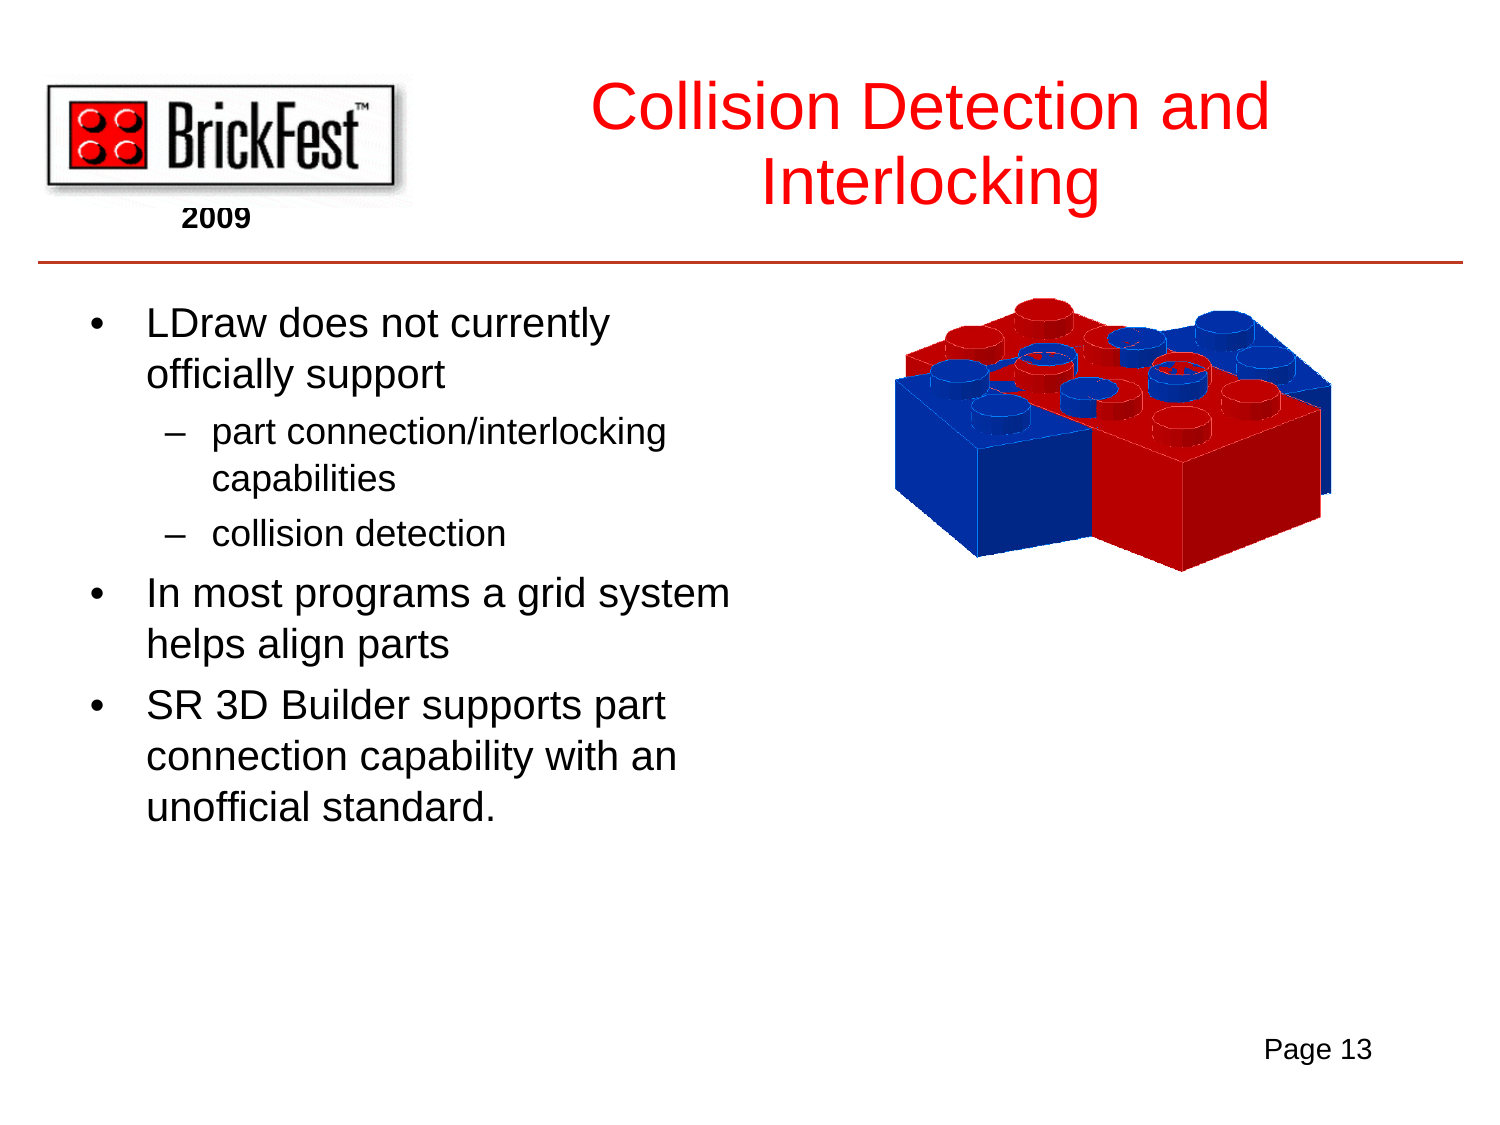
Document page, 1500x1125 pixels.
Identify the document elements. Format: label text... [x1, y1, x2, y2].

title Collision Detection and Interlocking [412, 49, 1450, 238]
picture [35, 74, 412, 208]
picture [883, 262, 1342, 607]
list LDraw does not currently officially support part connection/interlocking capabilities collision detection In most programs a grid system helps align parts SR 3D Builder supports part connection capability with an unofficial standard. [75, 287, 751, 1088]
